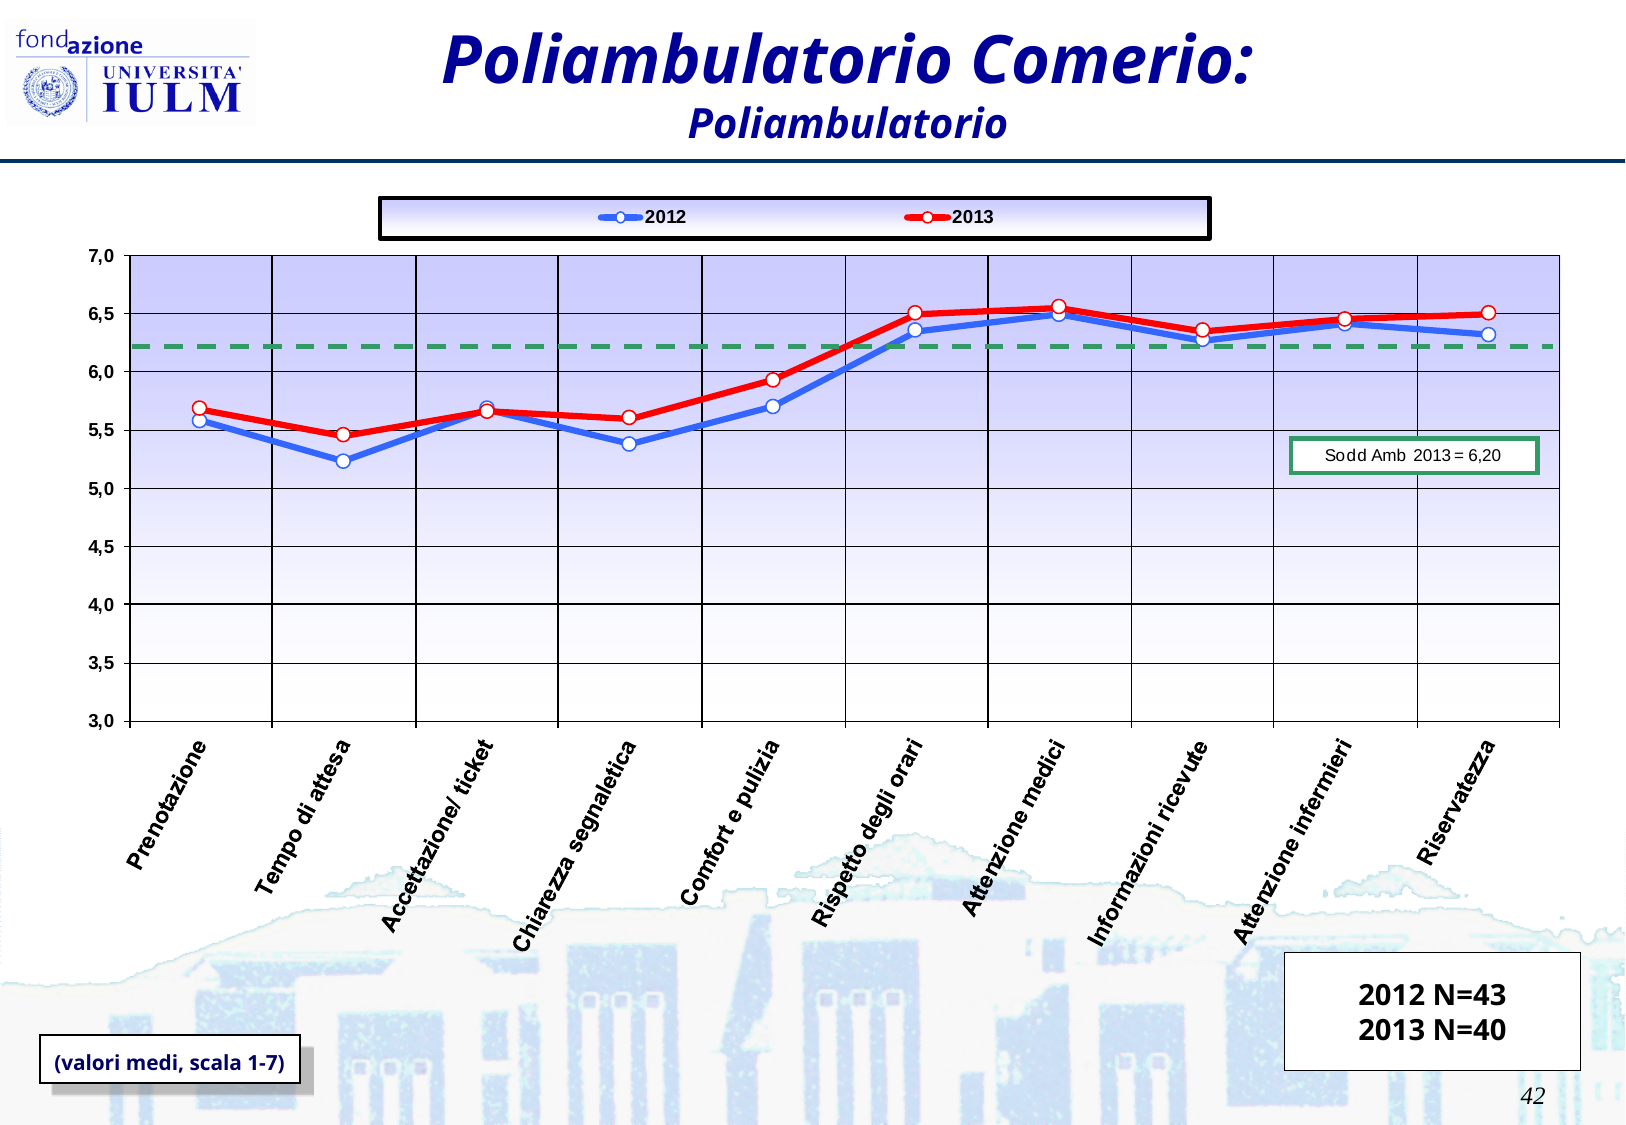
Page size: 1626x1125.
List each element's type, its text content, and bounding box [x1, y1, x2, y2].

picture [5, 19, 256, 127]
picture [46, 184, 1564, 1125]
text_box 2012 N=43 2013 N=40 [1284, 952, 1581, 1071]
text_box Poliambulatorio Comerio: Poliambulatorio [304, 18, 1392, 144]
